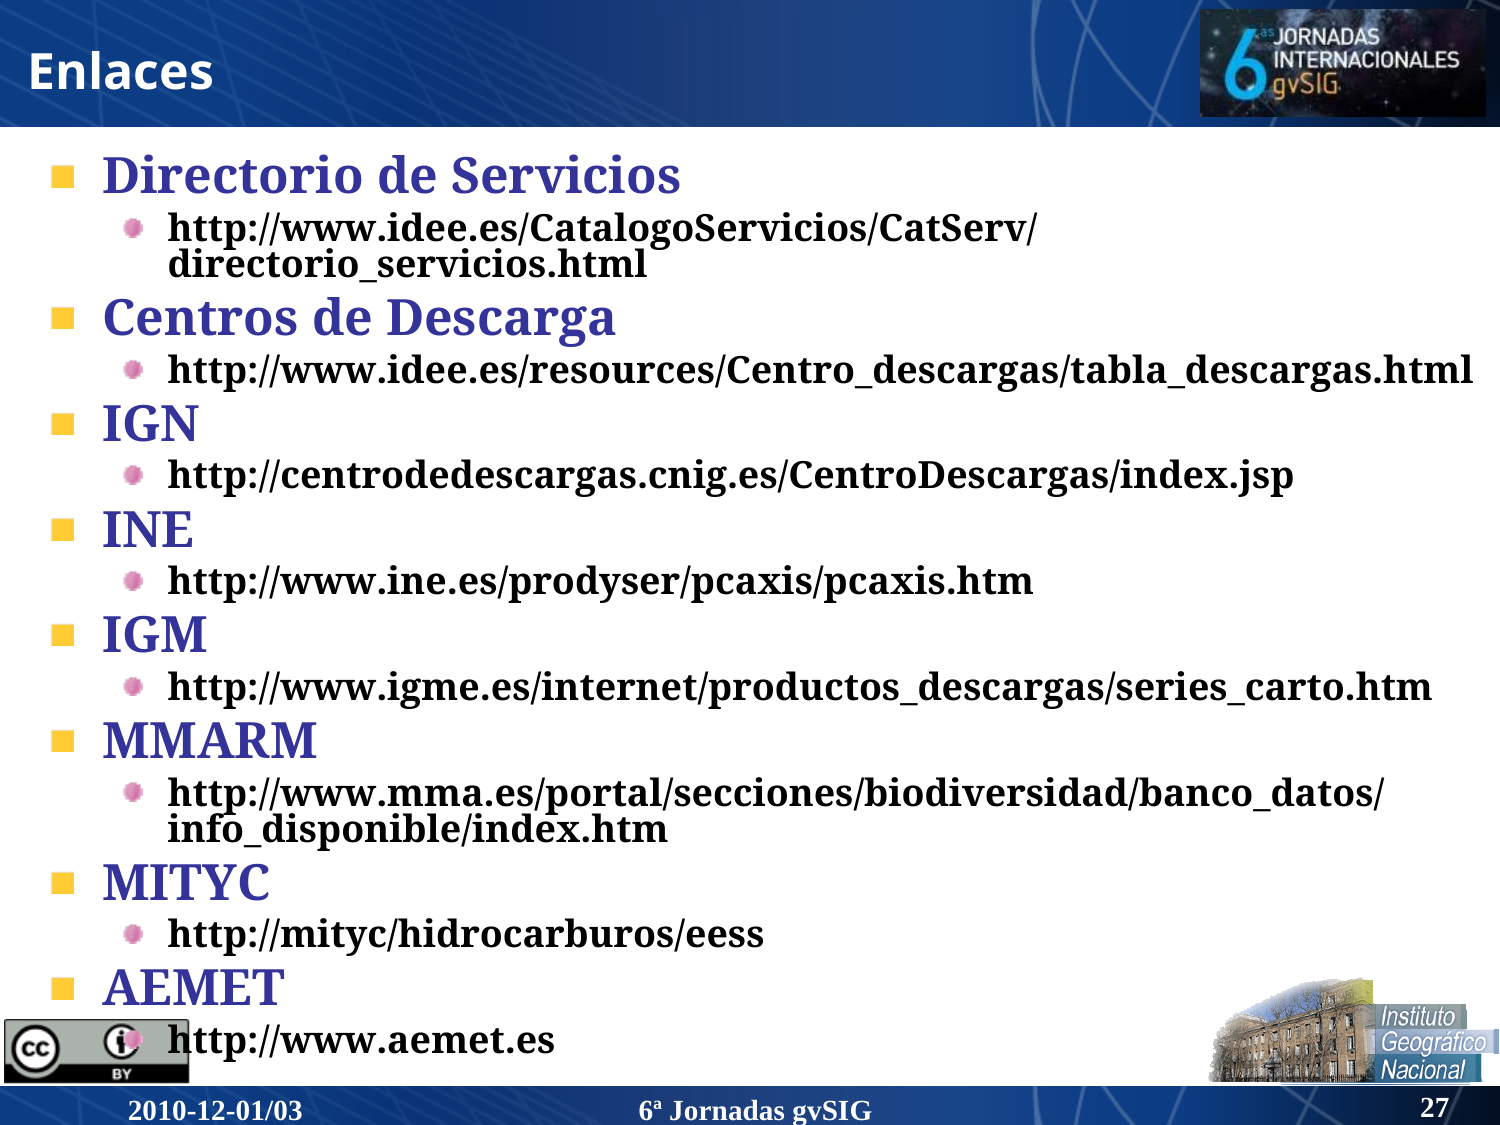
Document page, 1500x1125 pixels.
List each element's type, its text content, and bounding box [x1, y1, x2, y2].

picture [0, 0, 1500, 127]
title Enlaces [0, 31, 1276, 107]
list Directorio de Servicios http://www.idee.es/CatalogoServicios/CatServ/directorio_servicios.html Centros de Descarga http://www.idee.es/resources/Centro_descargas/tabla_descargas.html IGN http://centrodedescargas.cnig.es/CentroDescargas/index.jsp INE http://www.ine.es/prodyser/pcaxis/pcaxis.htm IGM http://www.igme.es/internet/productos_descargas/series_carto.htm MMARM http://www.mma.es/portal/secciones/biodiversidad/banco_datos/info_disponible/index.htm MITYC http://mityc/hidrocarburos/eess AEMET http://www.aemet.es [31, 147, 1500, 1071]
picture [0, 1071, 1500, 1125]
